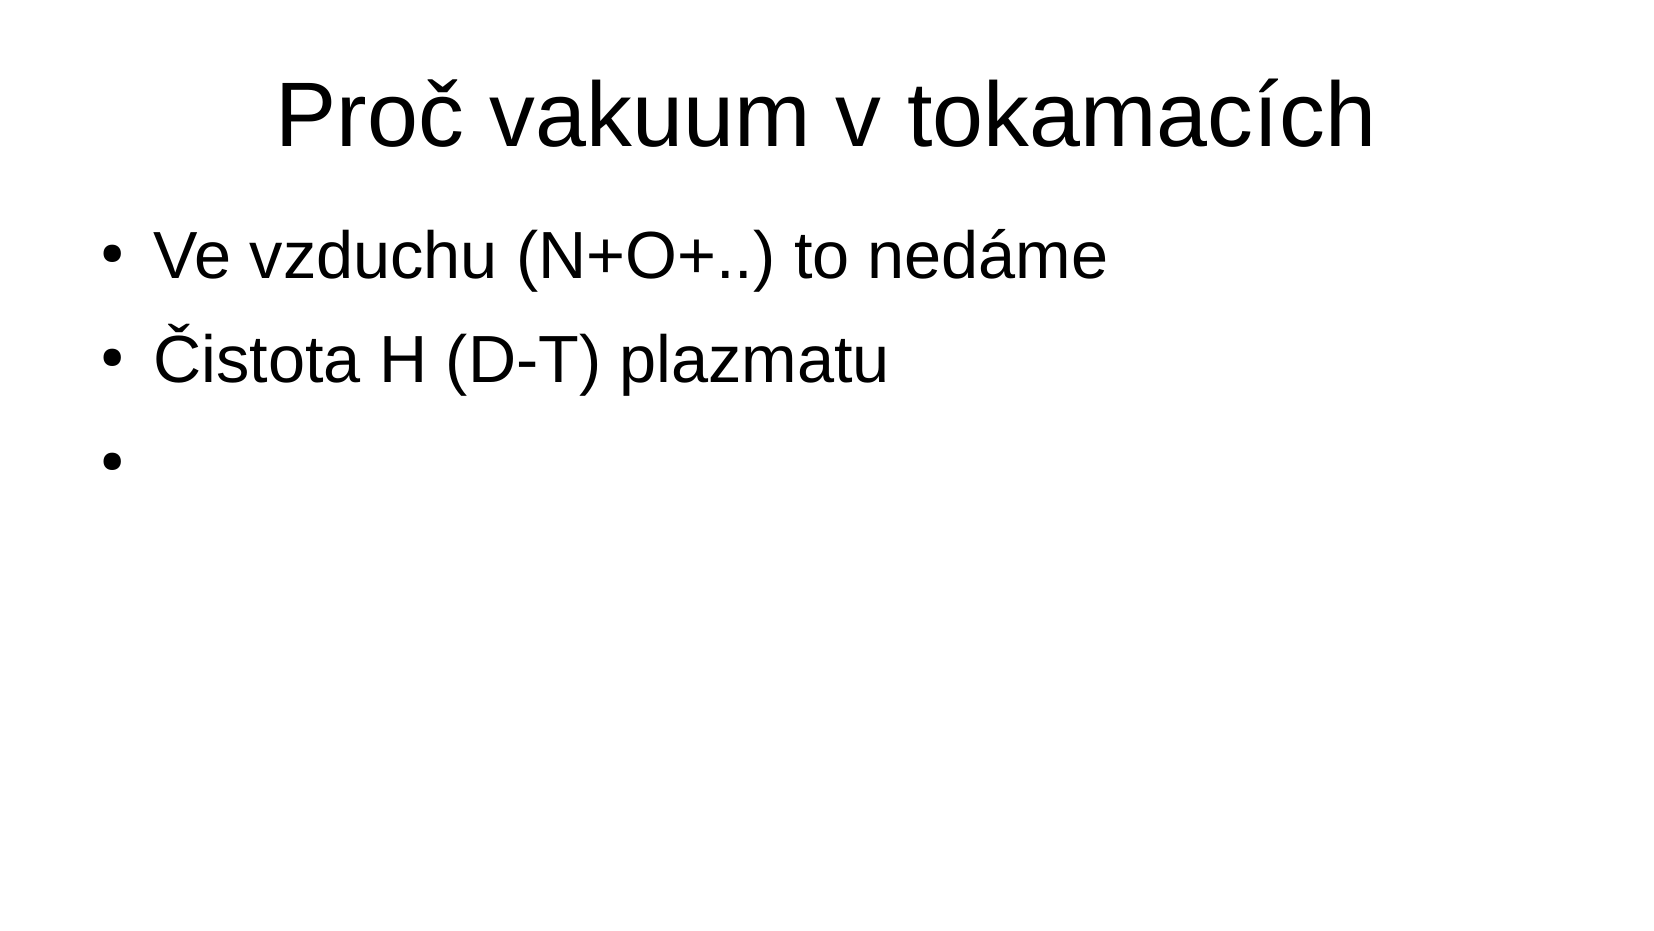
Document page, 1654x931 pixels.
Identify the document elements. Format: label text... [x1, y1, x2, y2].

title Proč vakuum v tokamacích [82, 37, 1571, 193]
list Ve vzduchu (N+O+..) to nedáme Čistota H (D-T) plazmatu [82, 217, 1571, 758]
